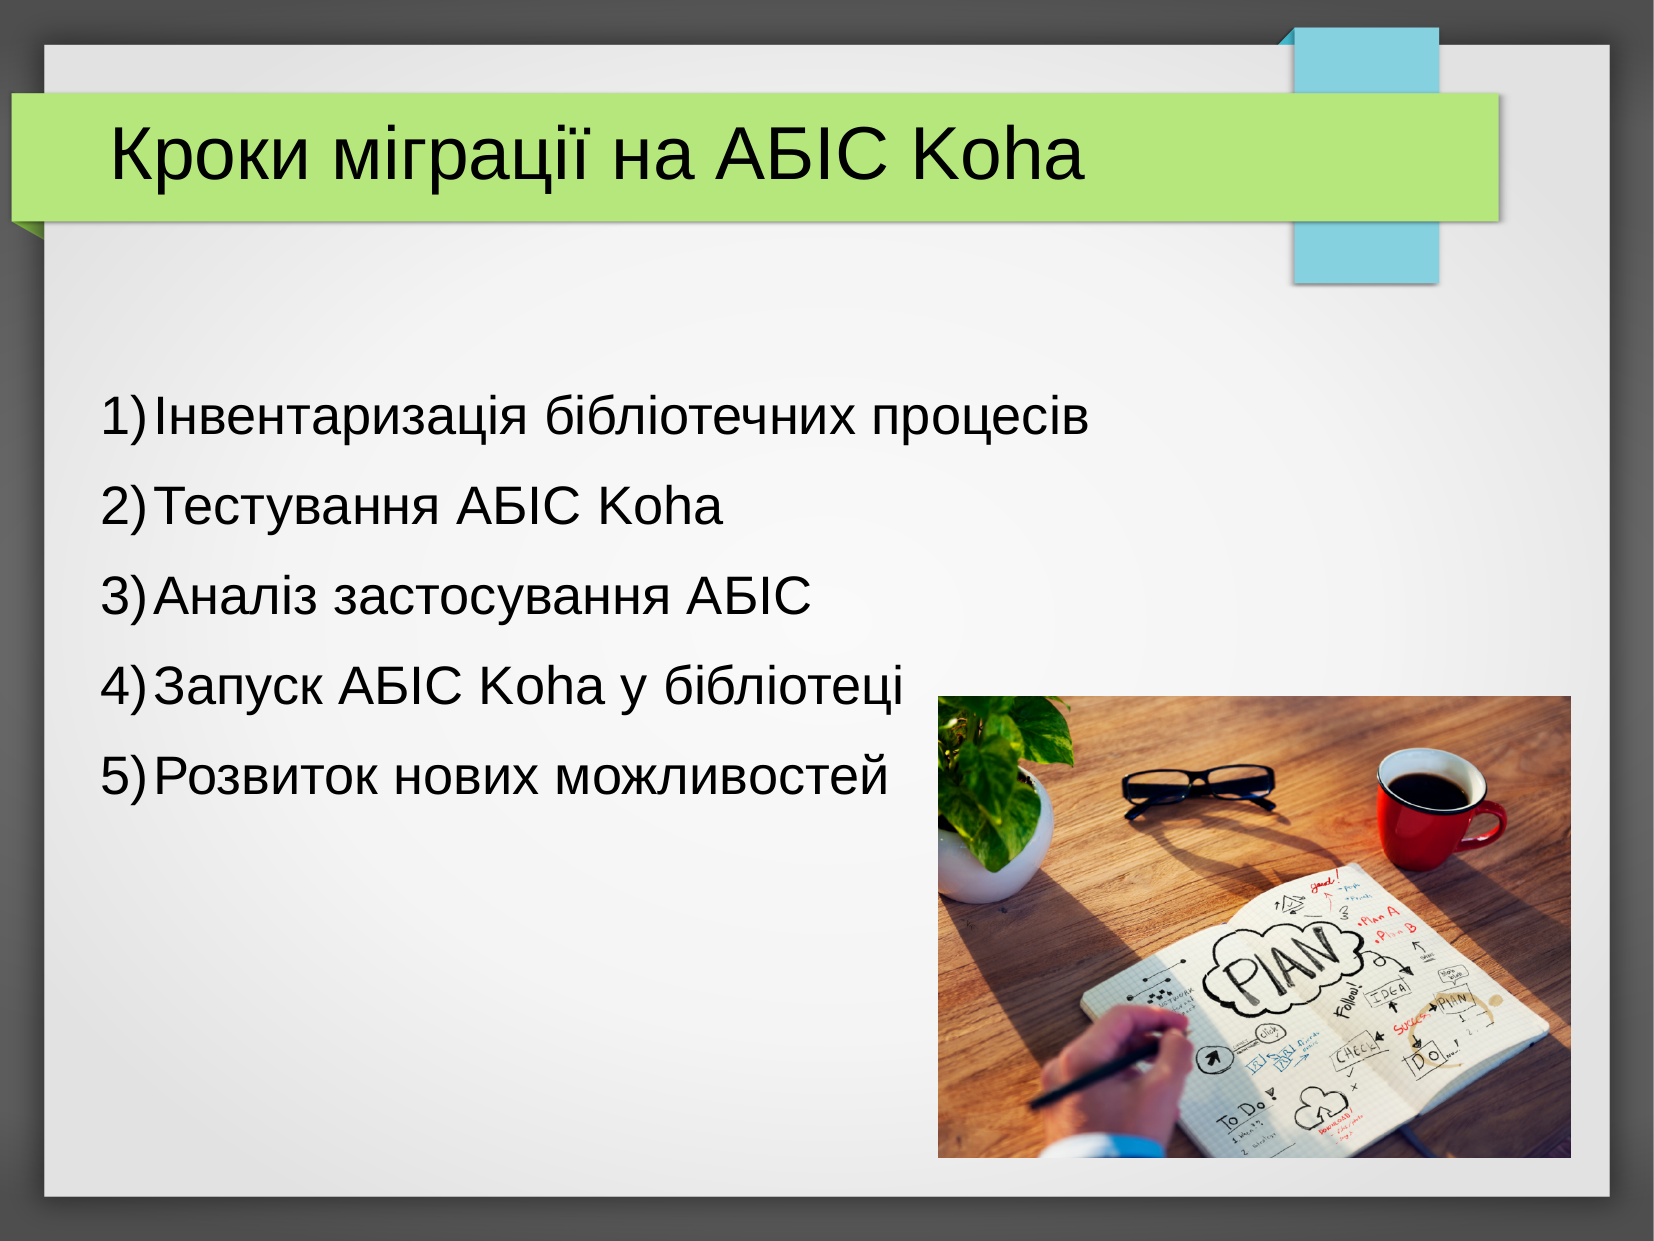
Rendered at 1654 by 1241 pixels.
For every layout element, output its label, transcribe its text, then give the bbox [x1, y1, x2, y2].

list Інвентаризація бібліотечних процесів Тестування АБІС Koha Аналіз застосування АБІС Запуск АБІС Koha у бібліотеці Розвиток нових можливостей [82, 295, 1571, 1015]
title Кроки міграції на АБІС Koha [82, 94, 1264, 213]
picture [0, 0, 1654, 1241]
